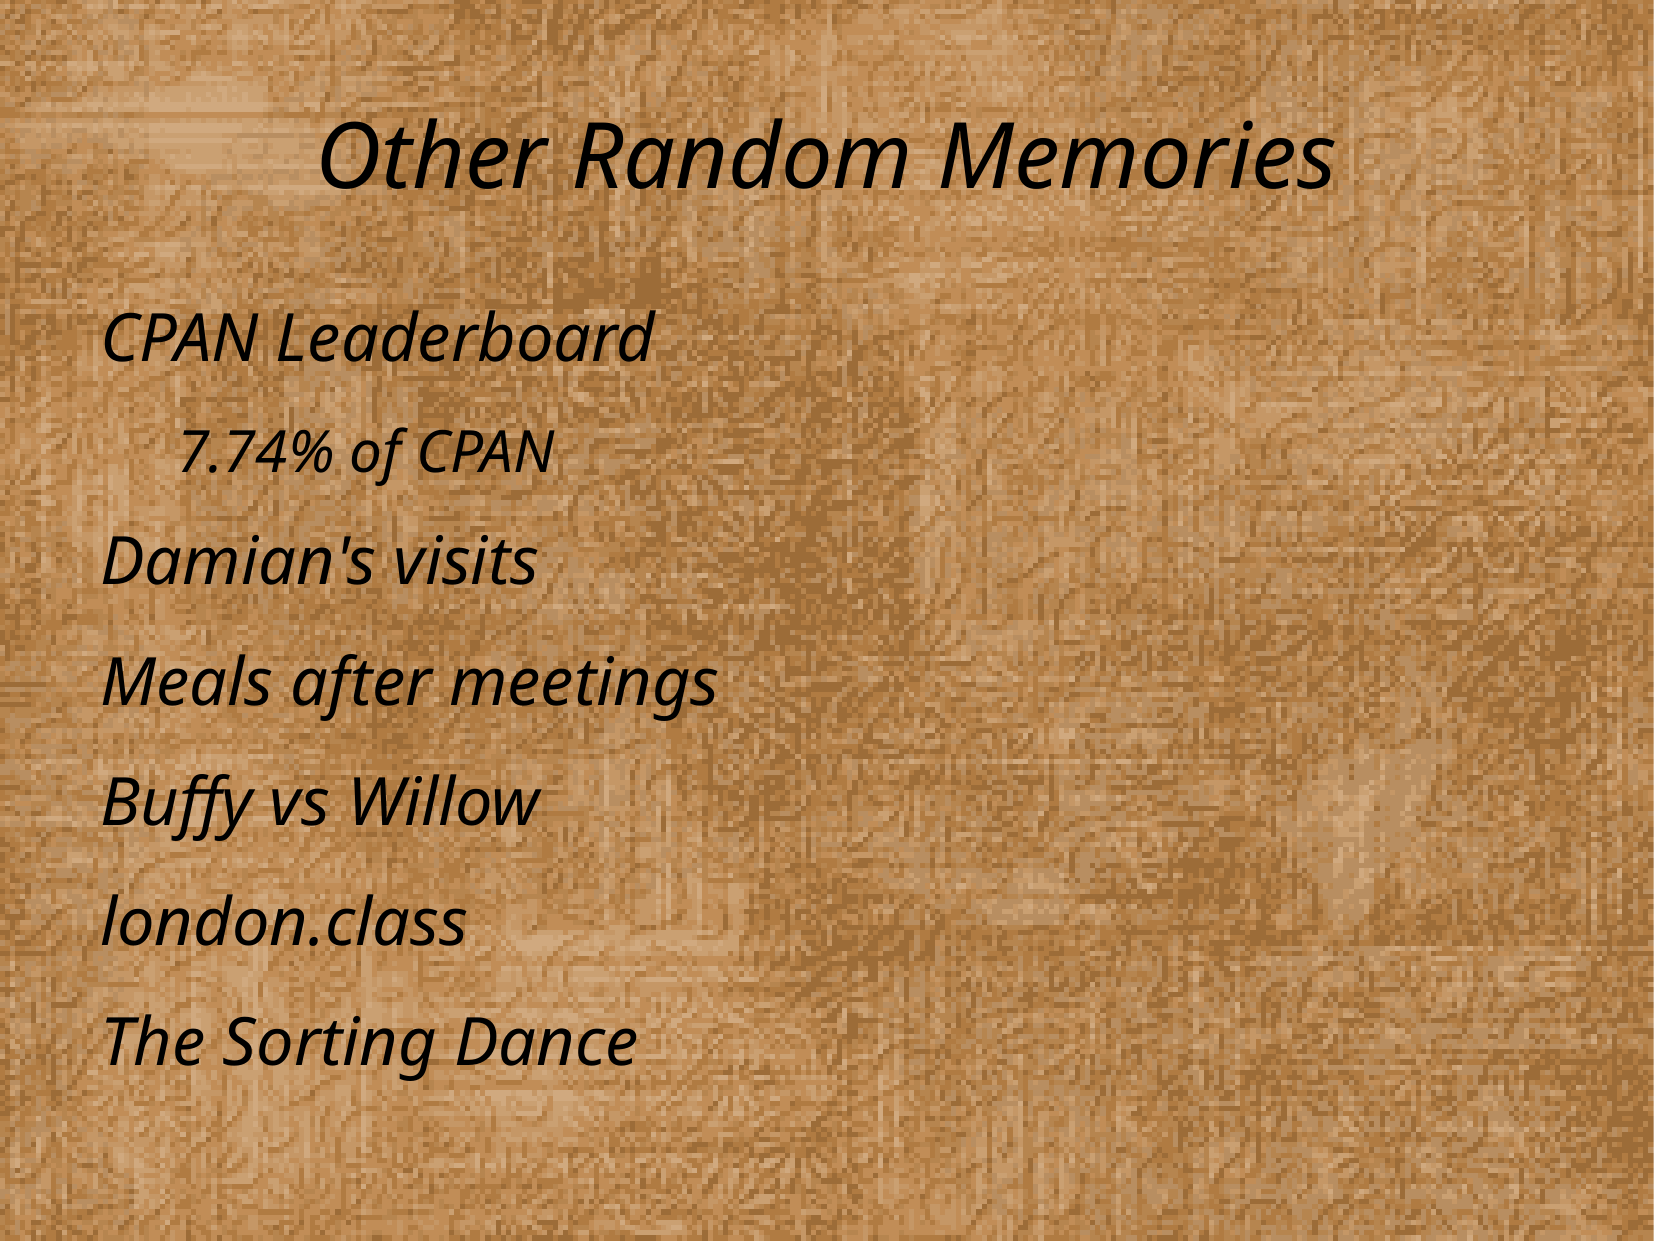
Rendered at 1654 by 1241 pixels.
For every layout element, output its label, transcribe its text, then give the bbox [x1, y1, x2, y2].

title Other Random Memories [82, 56, 1571, 250]
picture [0, 0, 1654, 1241]
list CPAN Leaderboard 7.74% of CPAN Damian's visits Meals after meetings Buffy vs Willow london.class The Sorting Dance [82, 290, 1571, 1094]
